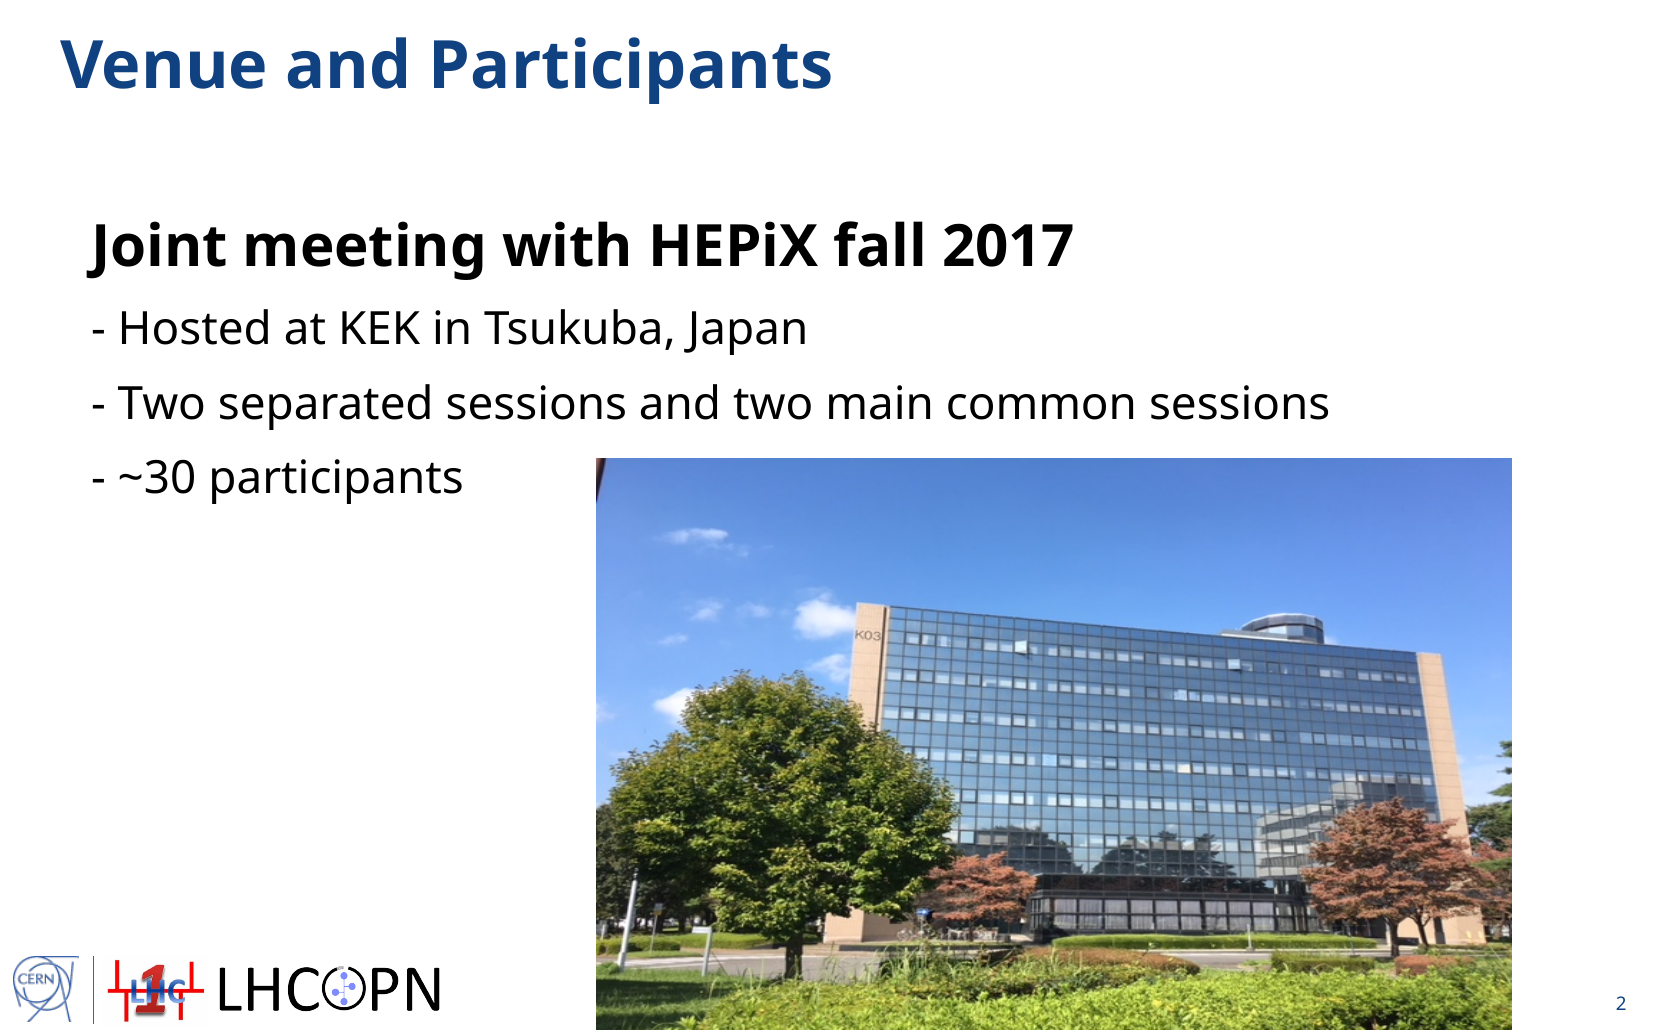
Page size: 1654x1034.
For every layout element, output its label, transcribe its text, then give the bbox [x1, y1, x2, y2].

title Venue and Participants [60, 0, 1528, 138]
text_box Joint meeting with HEPiX fall 2017 - Hosted at KEK in Tsukuba, Japan - Two separated sessions and two main common sessions - ~30 participants [76, 106, 1601, 1034]
picture [13, 956, 76, 1032]
